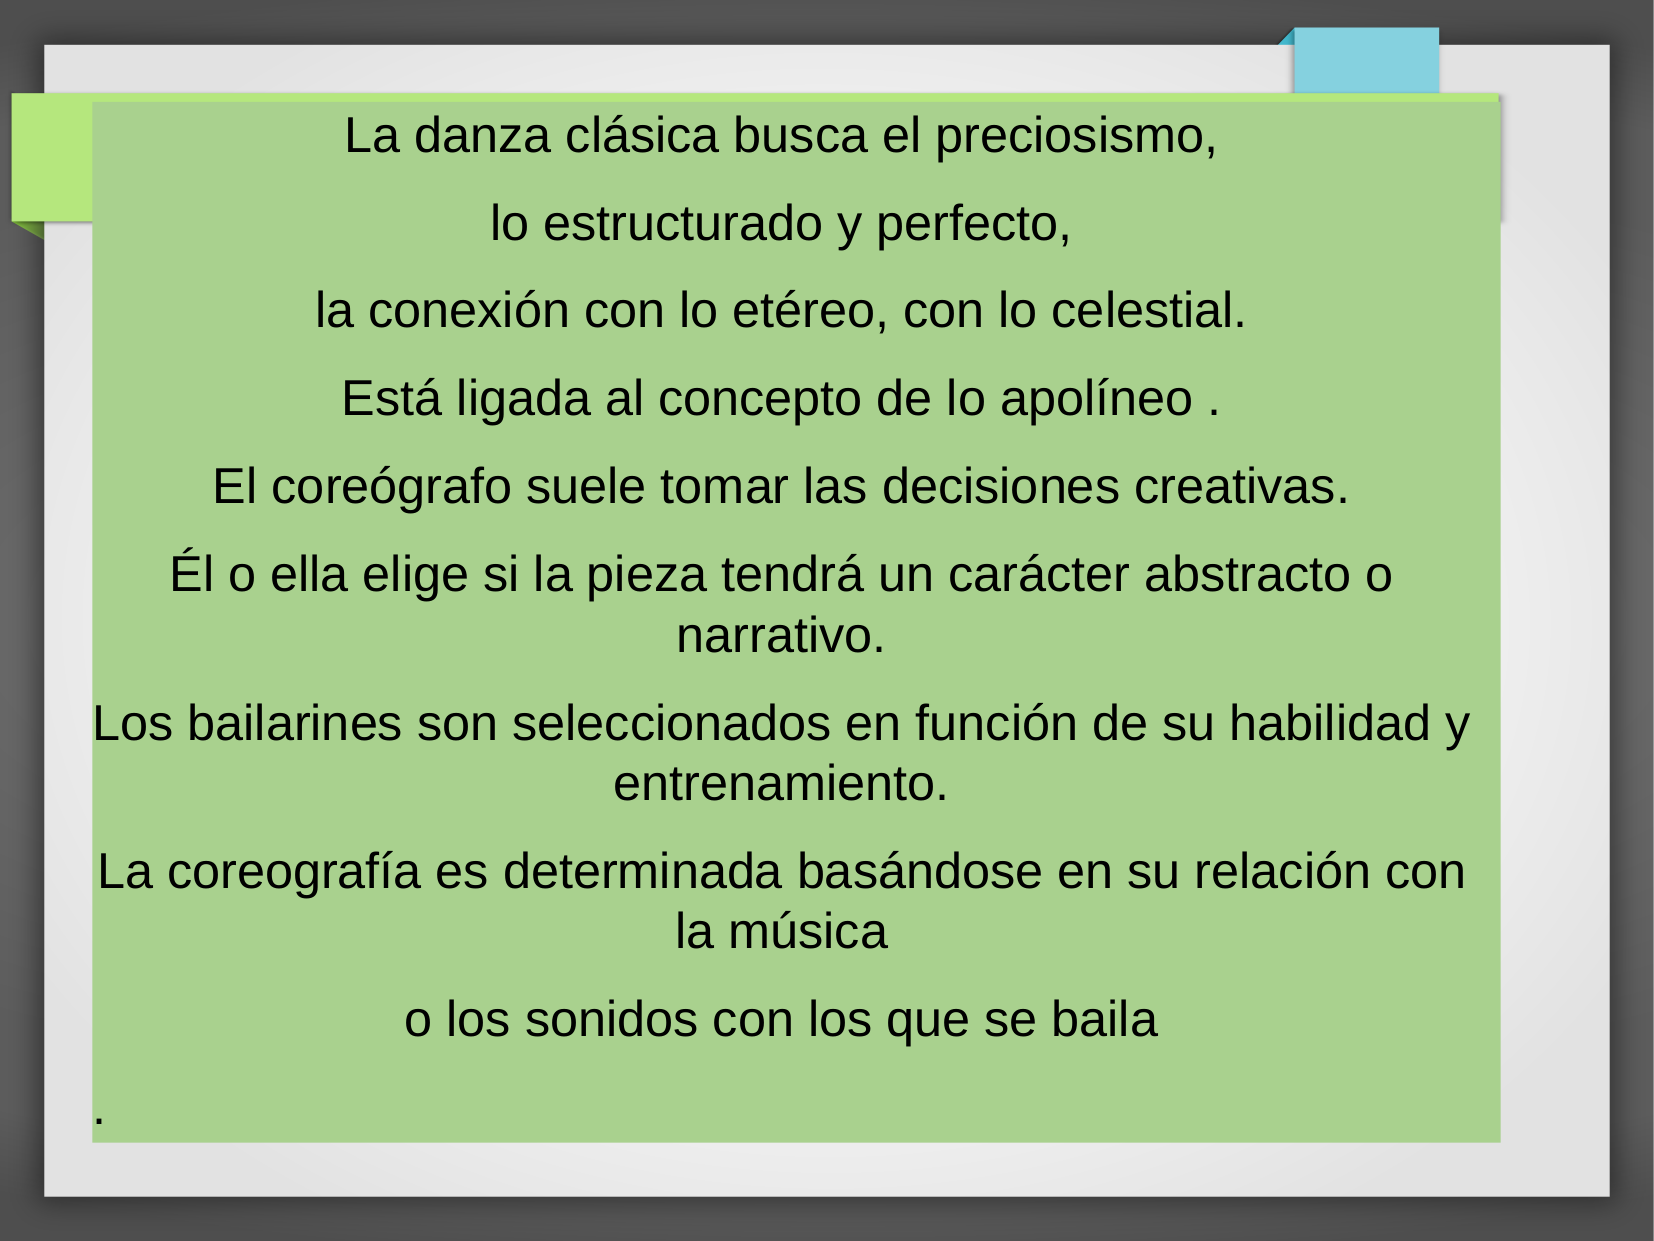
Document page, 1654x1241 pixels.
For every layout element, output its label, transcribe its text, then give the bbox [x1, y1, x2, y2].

list La danza clásica busca el preciosismo, lo estructurado y perfecto, la conexión con lo etéreo, con lo celestial. Está ligada al concepto de lo apolíneo . El coreógrafo suele tomar las decisiones creativas. Él o ella elige si la pieza tendrá un carácter abstracto o narrativo. Los bailarines son seleccionados en función de su habilidad y entrenamiento. La coreografía es determinada basándose en su relación con la música o los sonidos con los que se baila . [92, 101, 1501, 1143]
